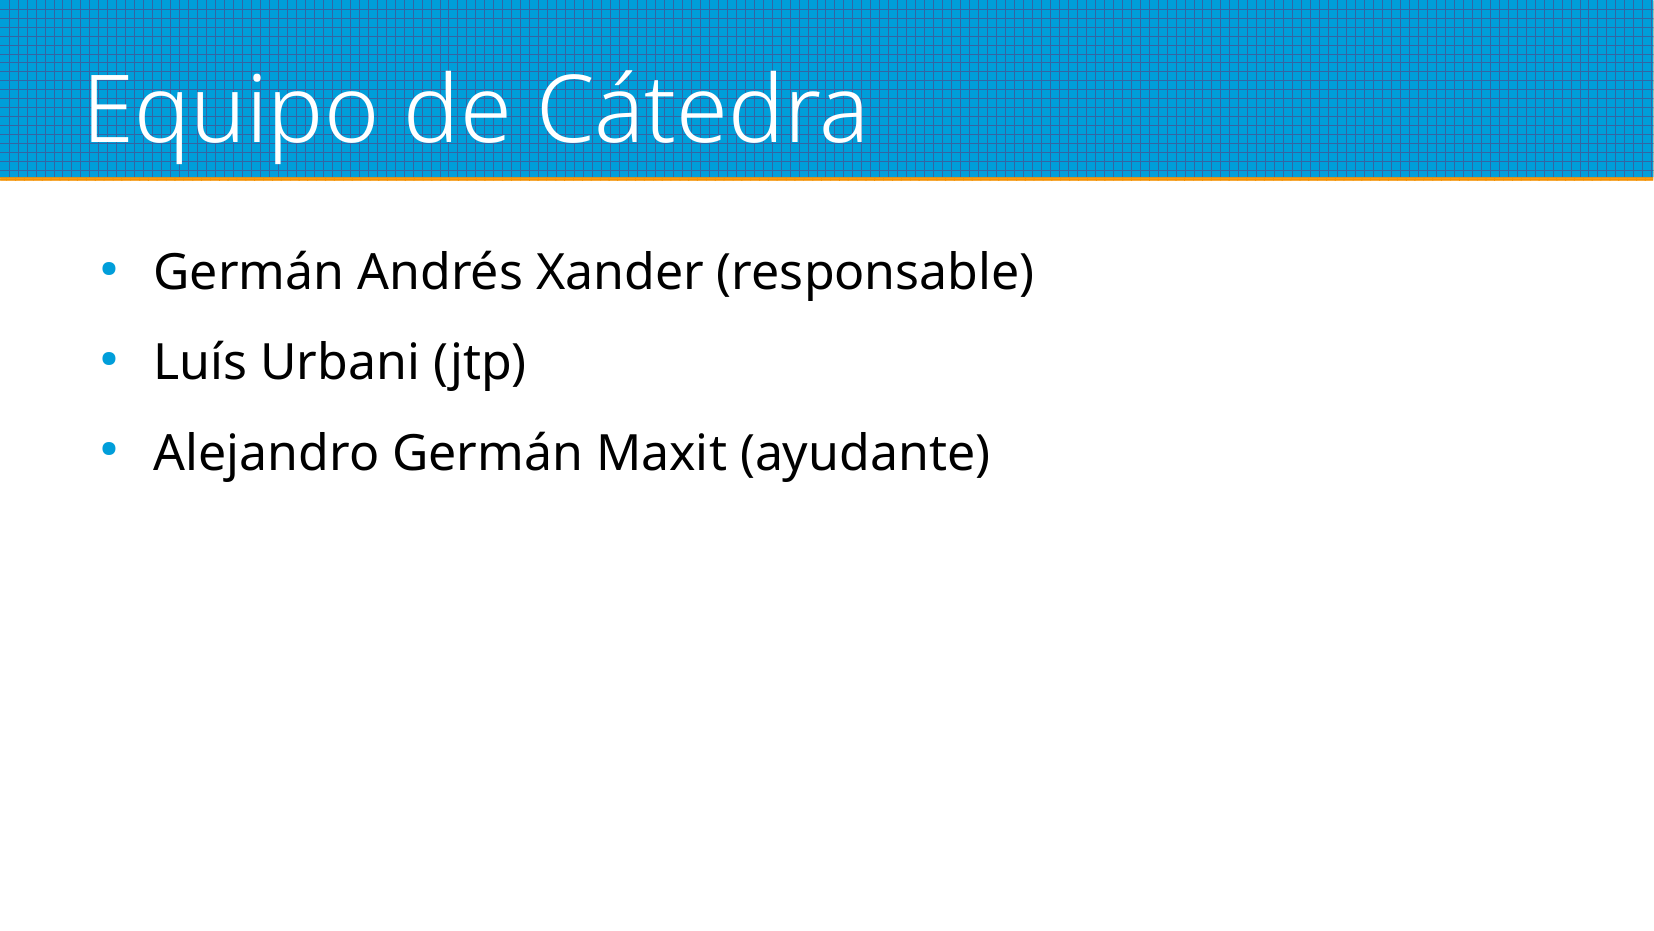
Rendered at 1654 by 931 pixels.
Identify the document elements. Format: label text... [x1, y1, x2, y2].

title Equipo de Cátedra [82, 14, 1571, 171]
list Germán Andrés Xander (responsable) Luís Urbani (jtp) Alejandro Germán Maxit (ayudante) [82, 236, 1563, 810]
